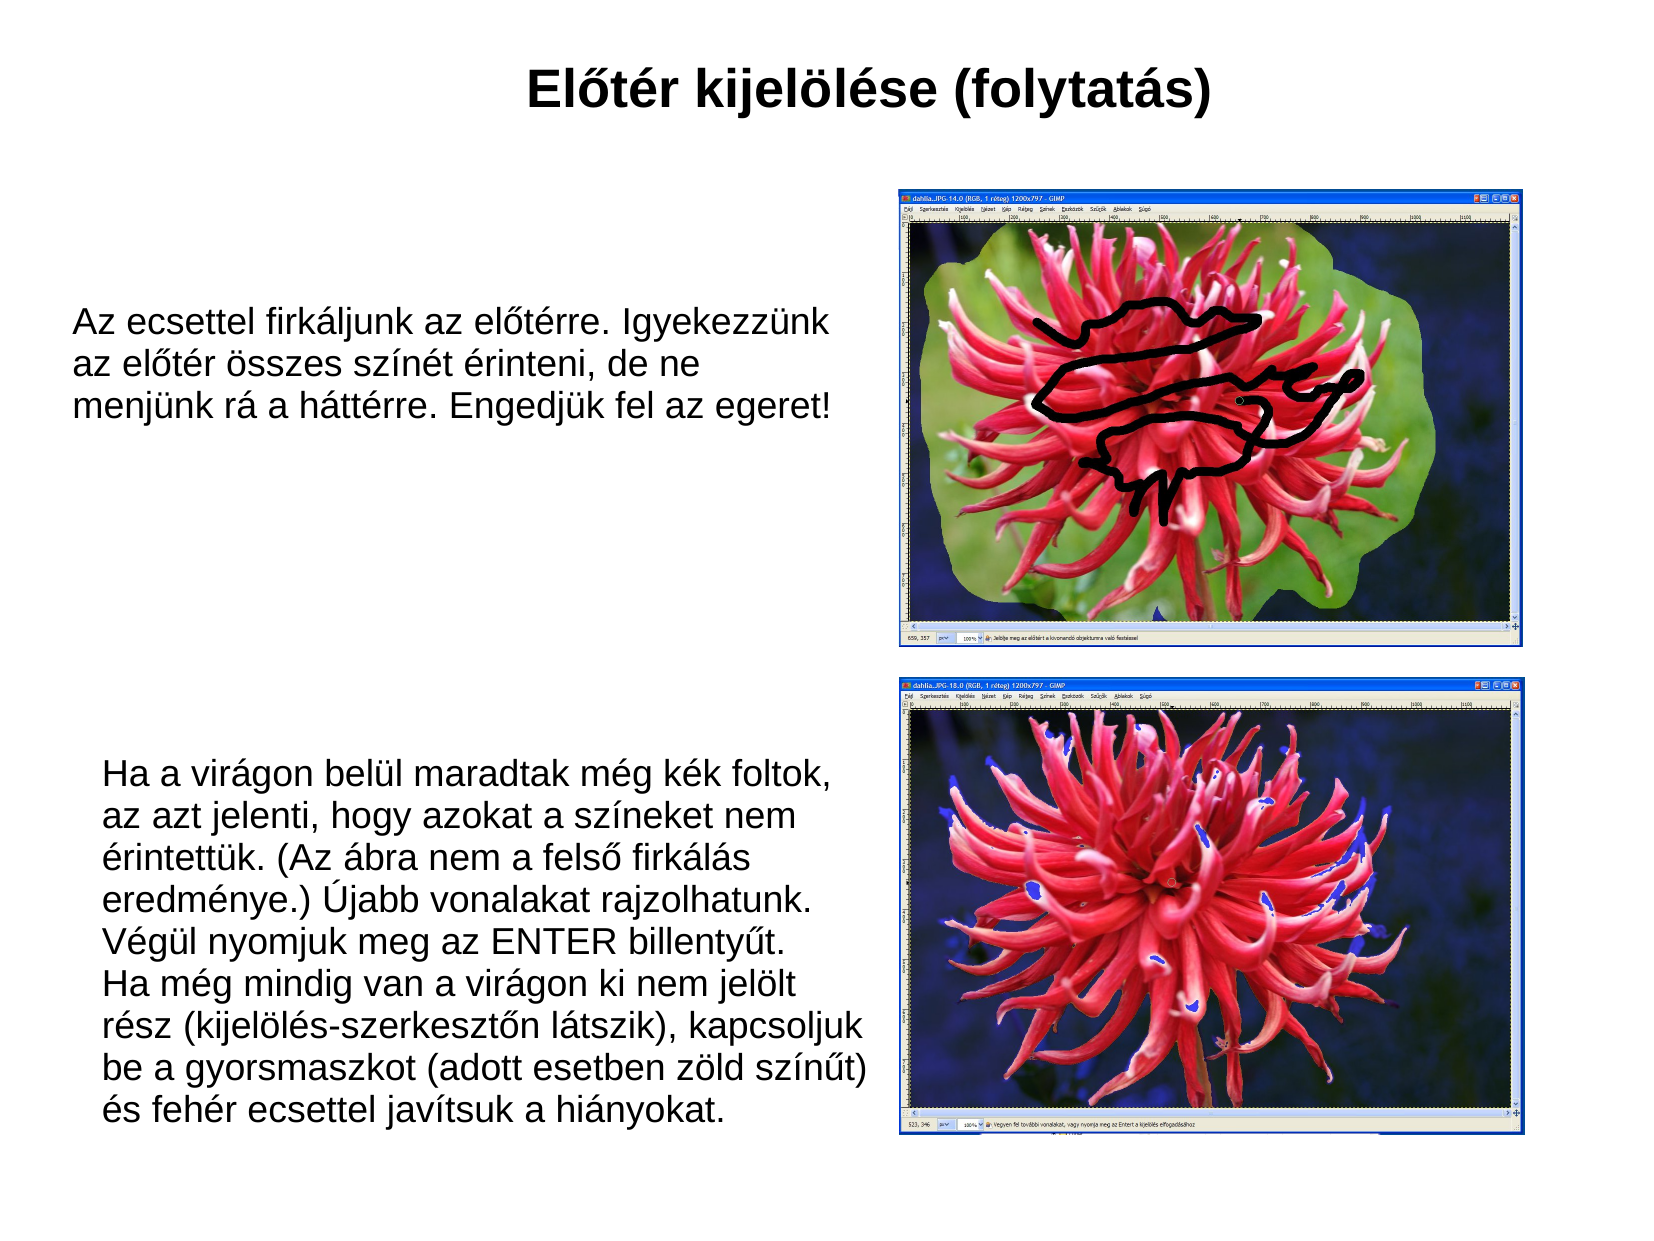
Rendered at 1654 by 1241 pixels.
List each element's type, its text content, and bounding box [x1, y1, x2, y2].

text_box Az ecsettel firkáljunk az előtérre. Igyekezzünk az előtér összes színét érinteni, de ne menjünk rá a háttérre. Engedjük fel az egeret! [57, 292, 846, 434]
picture [898, 189, 1523, 647]
picture [899, 677, 1525, 1135]
text_box Előtér kijelölése (folytatás) [511, 50, 1228, 128]
text_box Ha a virágon belül maradtak még kék foltok, az azt jelenti, hogy azokat a színeket nem érintettük. (Az ábra nem a felső firkálás eredménye.) Újabb vonalakat rajzolhatunk. Végül nyomjuk meg az ENTER billentyűt. Ha még mindig van a virágon ki nem jelölt rész (kijelölés-szerkesztőn látszik), kapcsoljuk be a gyorsmaszkot (adott esetben zöld színűt) és fehér ecsettel javítsuk a hiányokat. [87, 745, 883, 1139]
